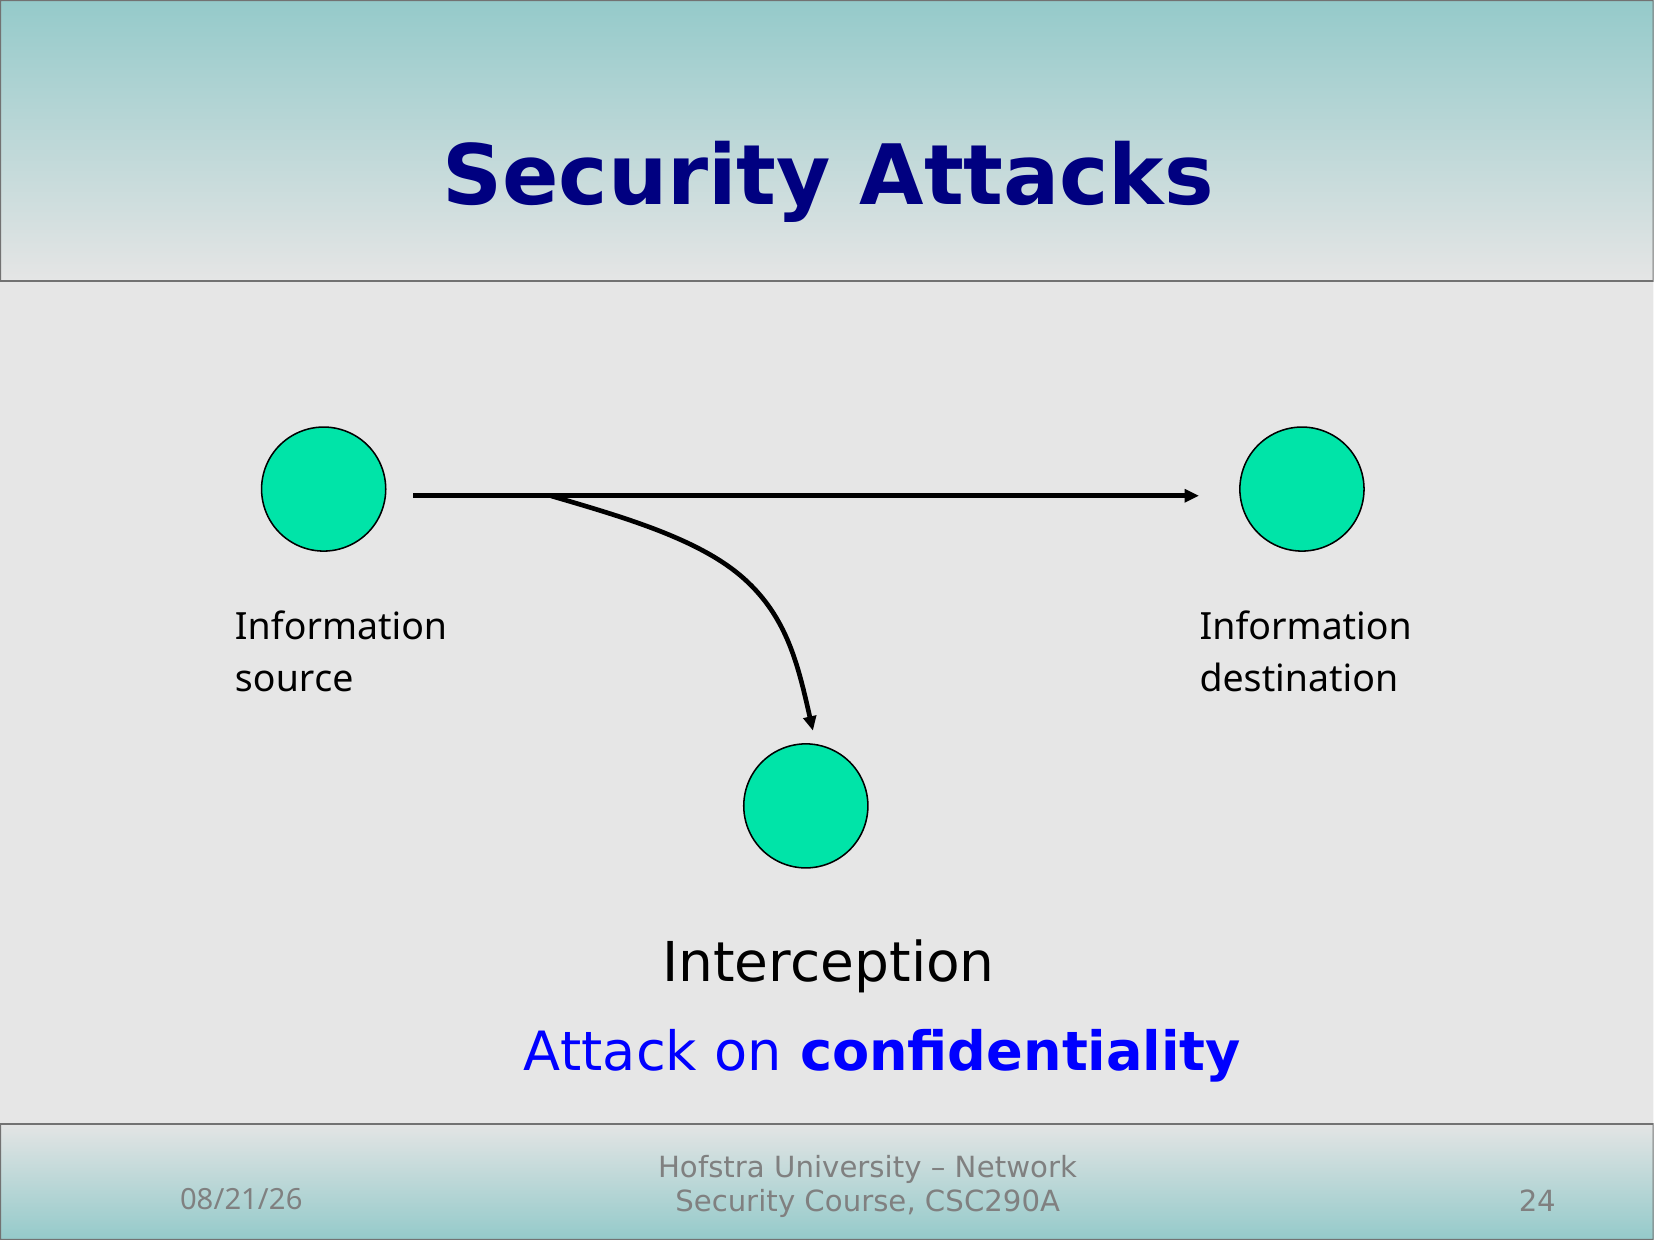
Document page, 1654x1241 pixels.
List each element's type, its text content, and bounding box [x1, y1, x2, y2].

title Security Attacks [123, 87, 1534, 233]
text_box Information source [220, 592, 463, 710]
text_box Information destination [1184, 592, 1428, 710]
text_box Interception [647, 923, 1011, 1003]
text_box Attack on confidentiality [498, 1012, 1257, 1091]
